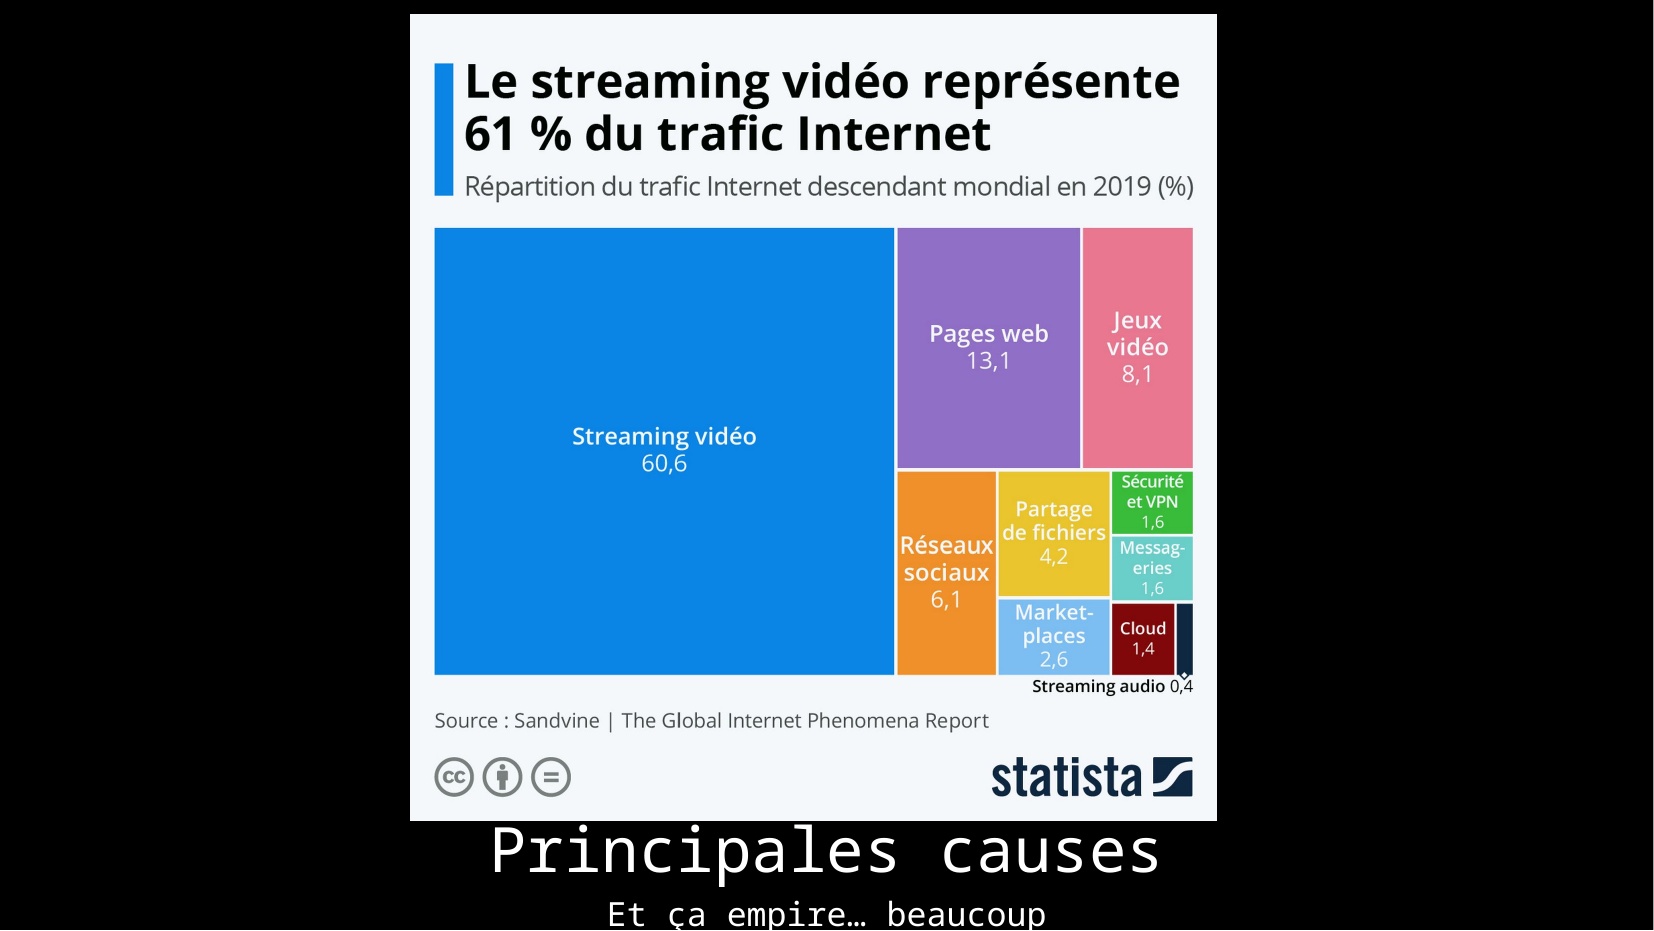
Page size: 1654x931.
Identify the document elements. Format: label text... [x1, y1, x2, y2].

title Principales causes Et ça empire… beaucoup [82, 793, 1571, 931]
picture [410, 14, 1217, 821]
